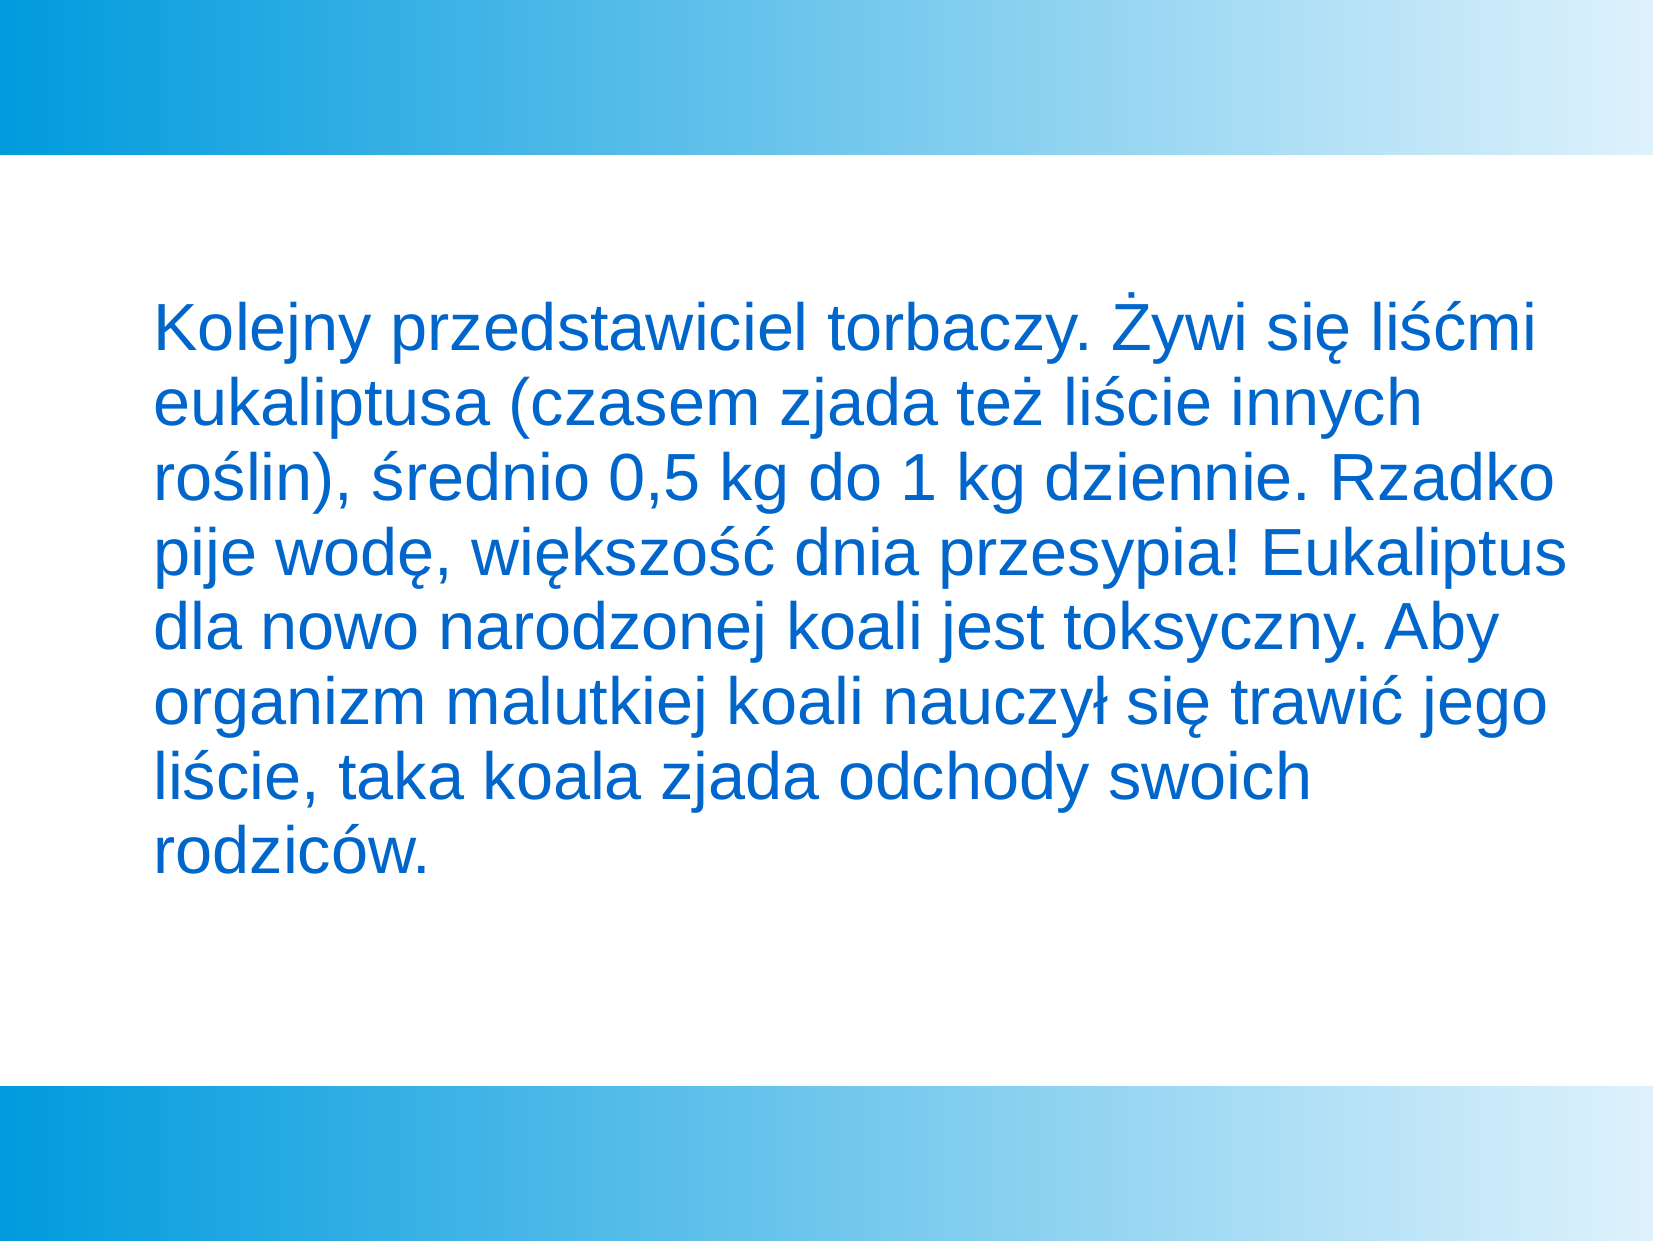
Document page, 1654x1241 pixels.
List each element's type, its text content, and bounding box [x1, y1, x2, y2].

list Kolejny przedstawiciel torbaczy. Żywi się liśćmi eukaliptusa (czasem zjada też liście innych roślin), średnio 0,5 kg do 1 kg dziennie. Rzadko pije wodę, większość dnia przesypia! Eukaliptus dla nowo narodzonej koali jest toksyczny. Aby organizm malutkiej koali nauczył się trawić jego liście, taka koala zjada odchody swoich rodziców. [82, 290, 1571, 1010]
